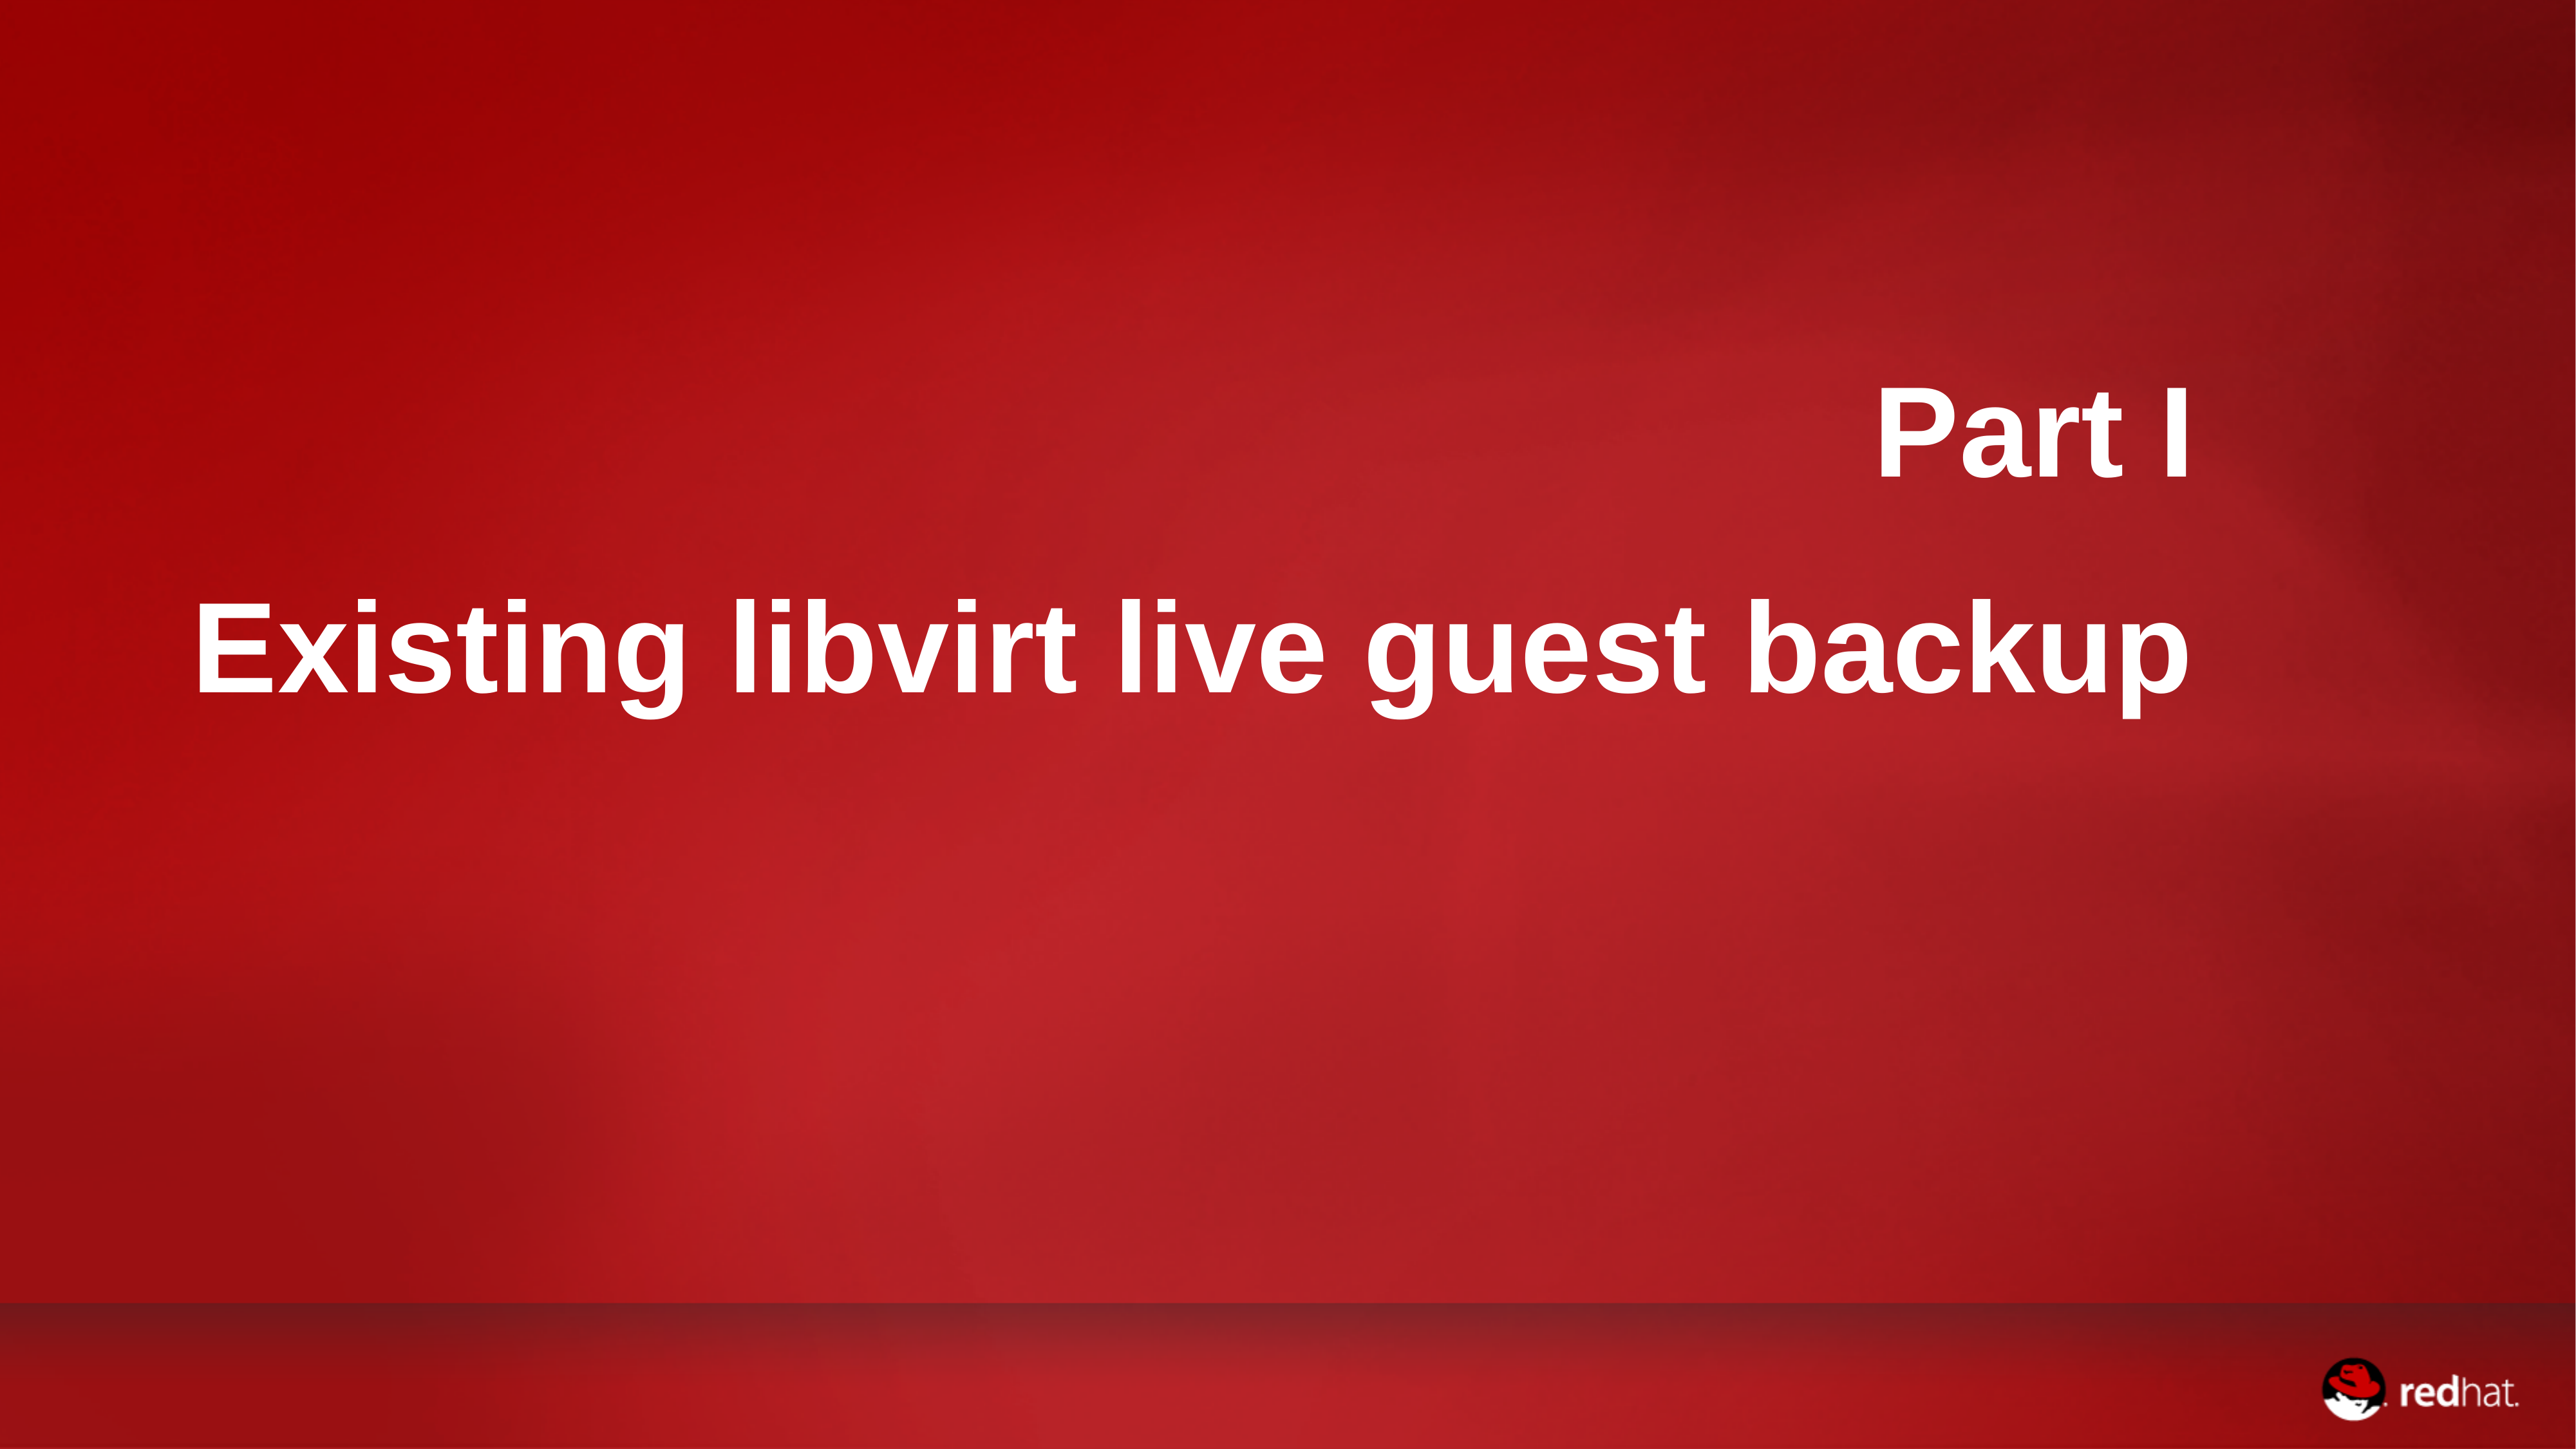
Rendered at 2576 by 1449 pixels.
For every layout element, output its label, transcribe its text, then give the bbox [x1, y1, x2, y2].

picture [0, 0, 2576, 1449]
text_box Part I Existing libvirt live guest backup [182, 283, 2318, 880]
